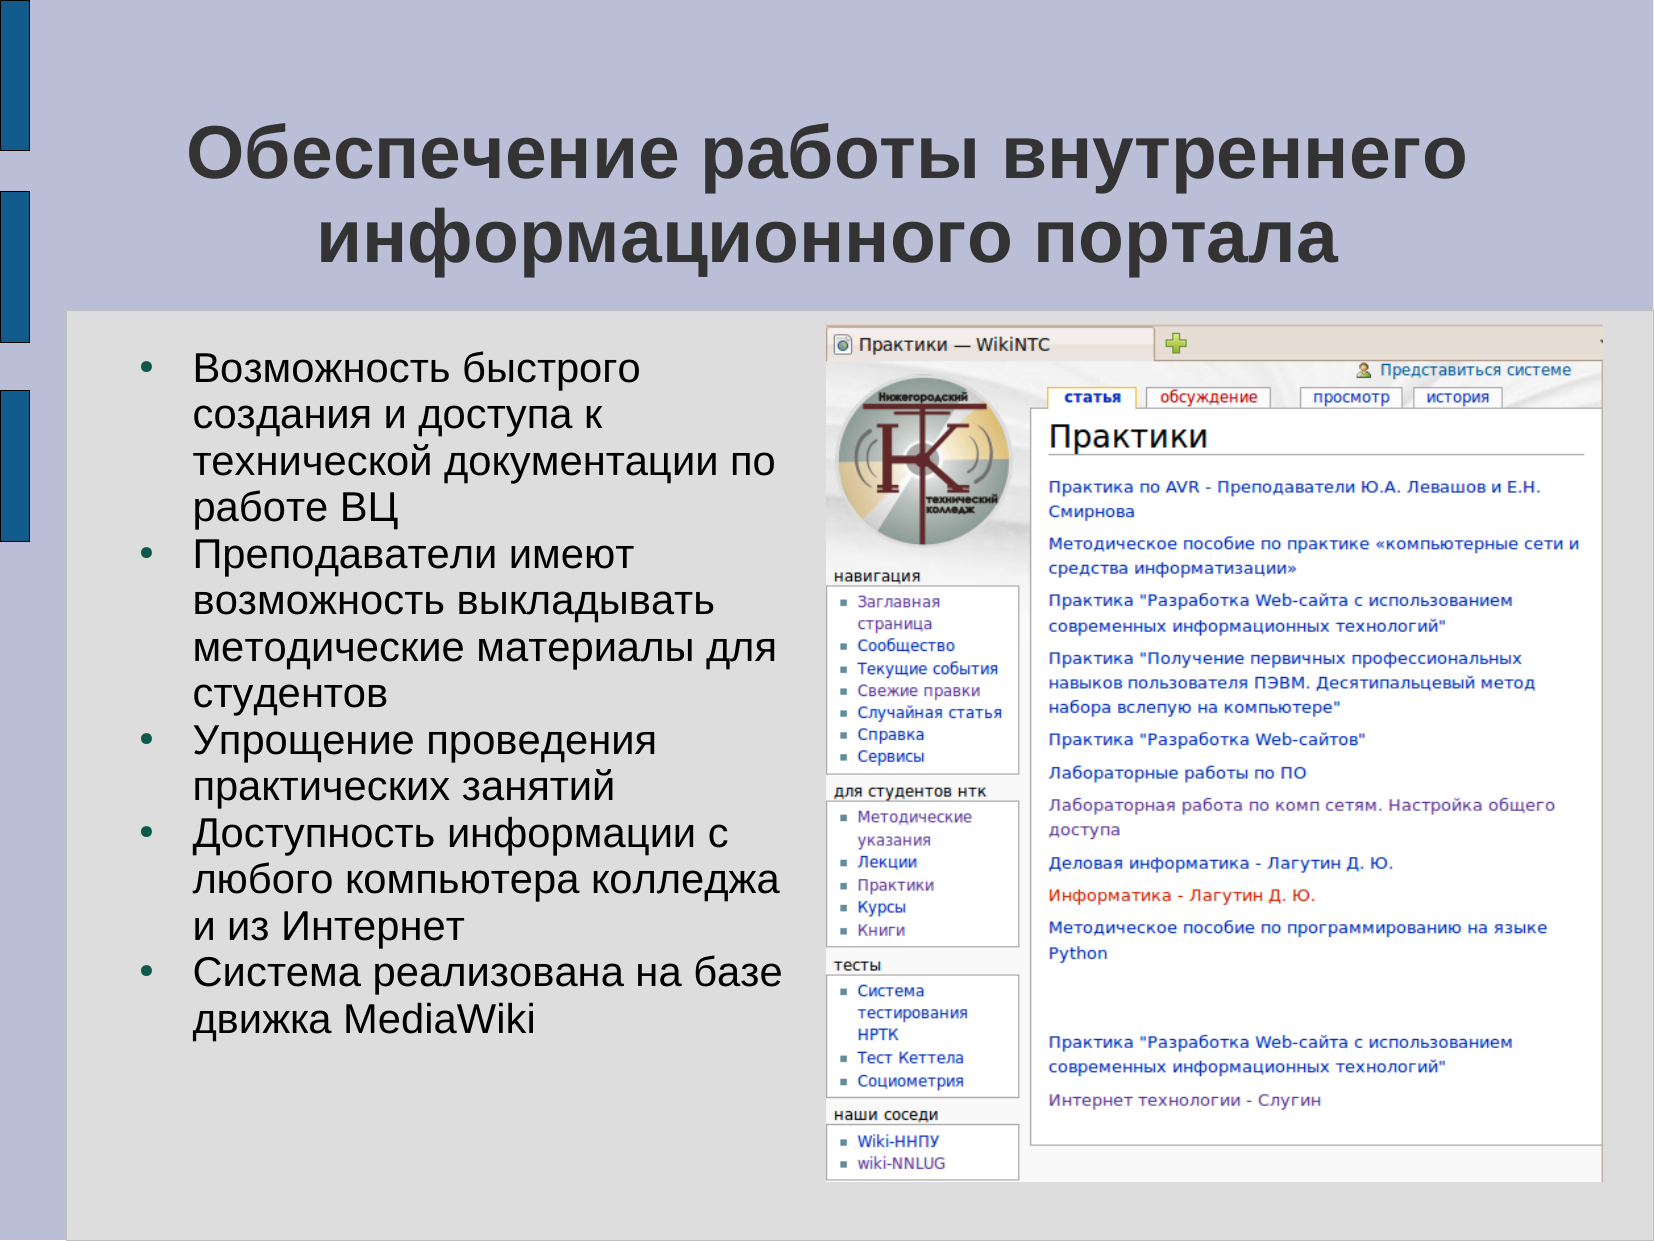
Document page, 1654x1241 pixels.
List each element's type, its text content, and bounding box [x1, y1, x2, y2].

picture [826, 324, 1603, 1182]
list Возможность быстрого создания и доступа к технической документации по работе ВЦ Преподаватели имеют возможность выкладывать методические материалы для студентов Упрощение проведения практических занятий Доступность информации с любого компьютера колледжа и из Интернет Система реализована на базе движка MediaWiki [121, 344, 811, 1164]
title Обеспечение работы внутреннего информационного портала [121, 91, 1534, 299]
